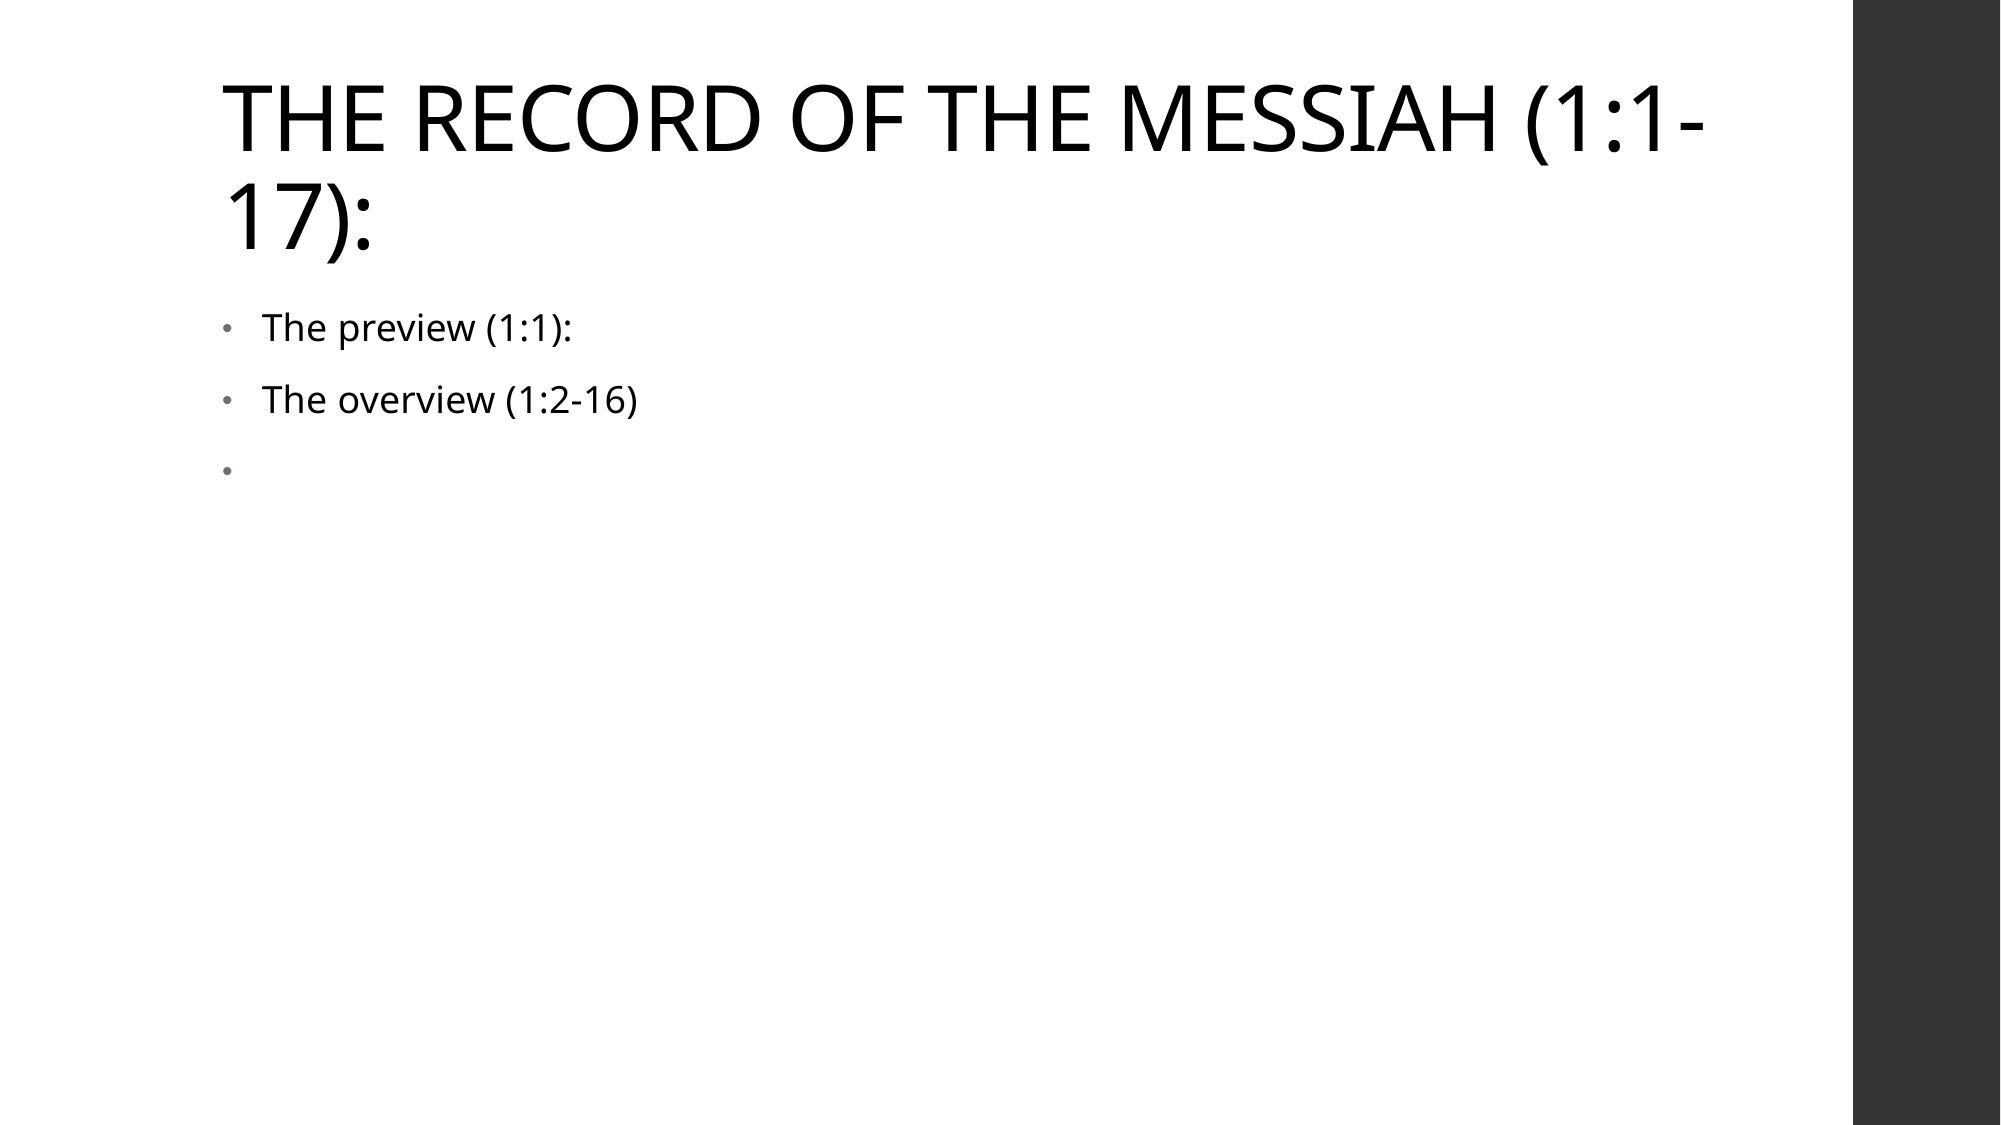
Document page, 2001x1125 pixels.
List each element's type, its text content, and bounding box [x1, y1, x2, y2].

list The preview (1:1): The overview (1:2-16) [206, 299, 1617, 1014]
title THE RECORD OF THE MESSIAH (1:1-17): [206, 60, 1797, 278]
